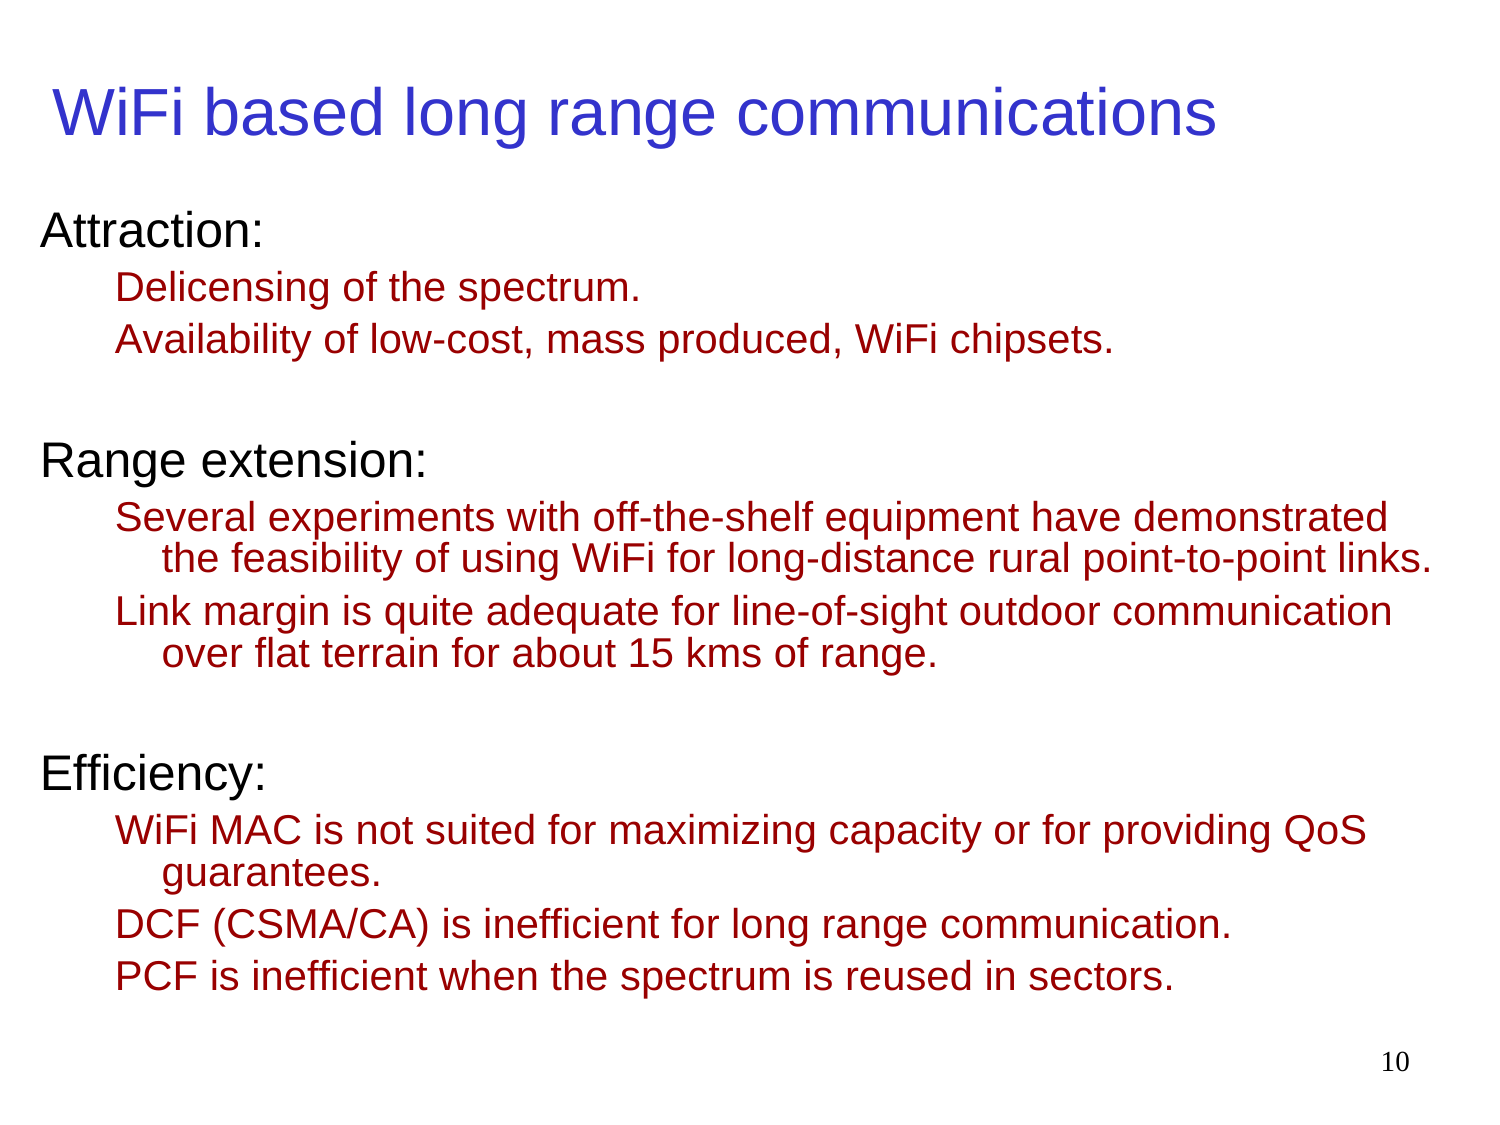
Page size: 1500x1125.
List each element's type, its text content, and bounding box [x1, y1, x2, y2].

list Attraction: Delicensing of the spectrum. Availability of low-cost, mass produced, WiFi chipsets. Range extension: Several experiments with off-the-shelf equipment have demonstrated the feasibility of using WiFi for long-distance rural point-to-point links. Link margin is quite adequate for line-of-sight outdoor communication over flat terrain for about 15 kms of range. Efficiency: WiFi MAC is not suited for maximizing capacity or for providing QoS guarantees. DCF (CSMA/CA) is inefficient for long range communication. PCF is inefficient when the spectrum is reused in sectors. [24, 199, 1463, 1086]
title WiFi based long range communications [37, 37, 1463, 188]
